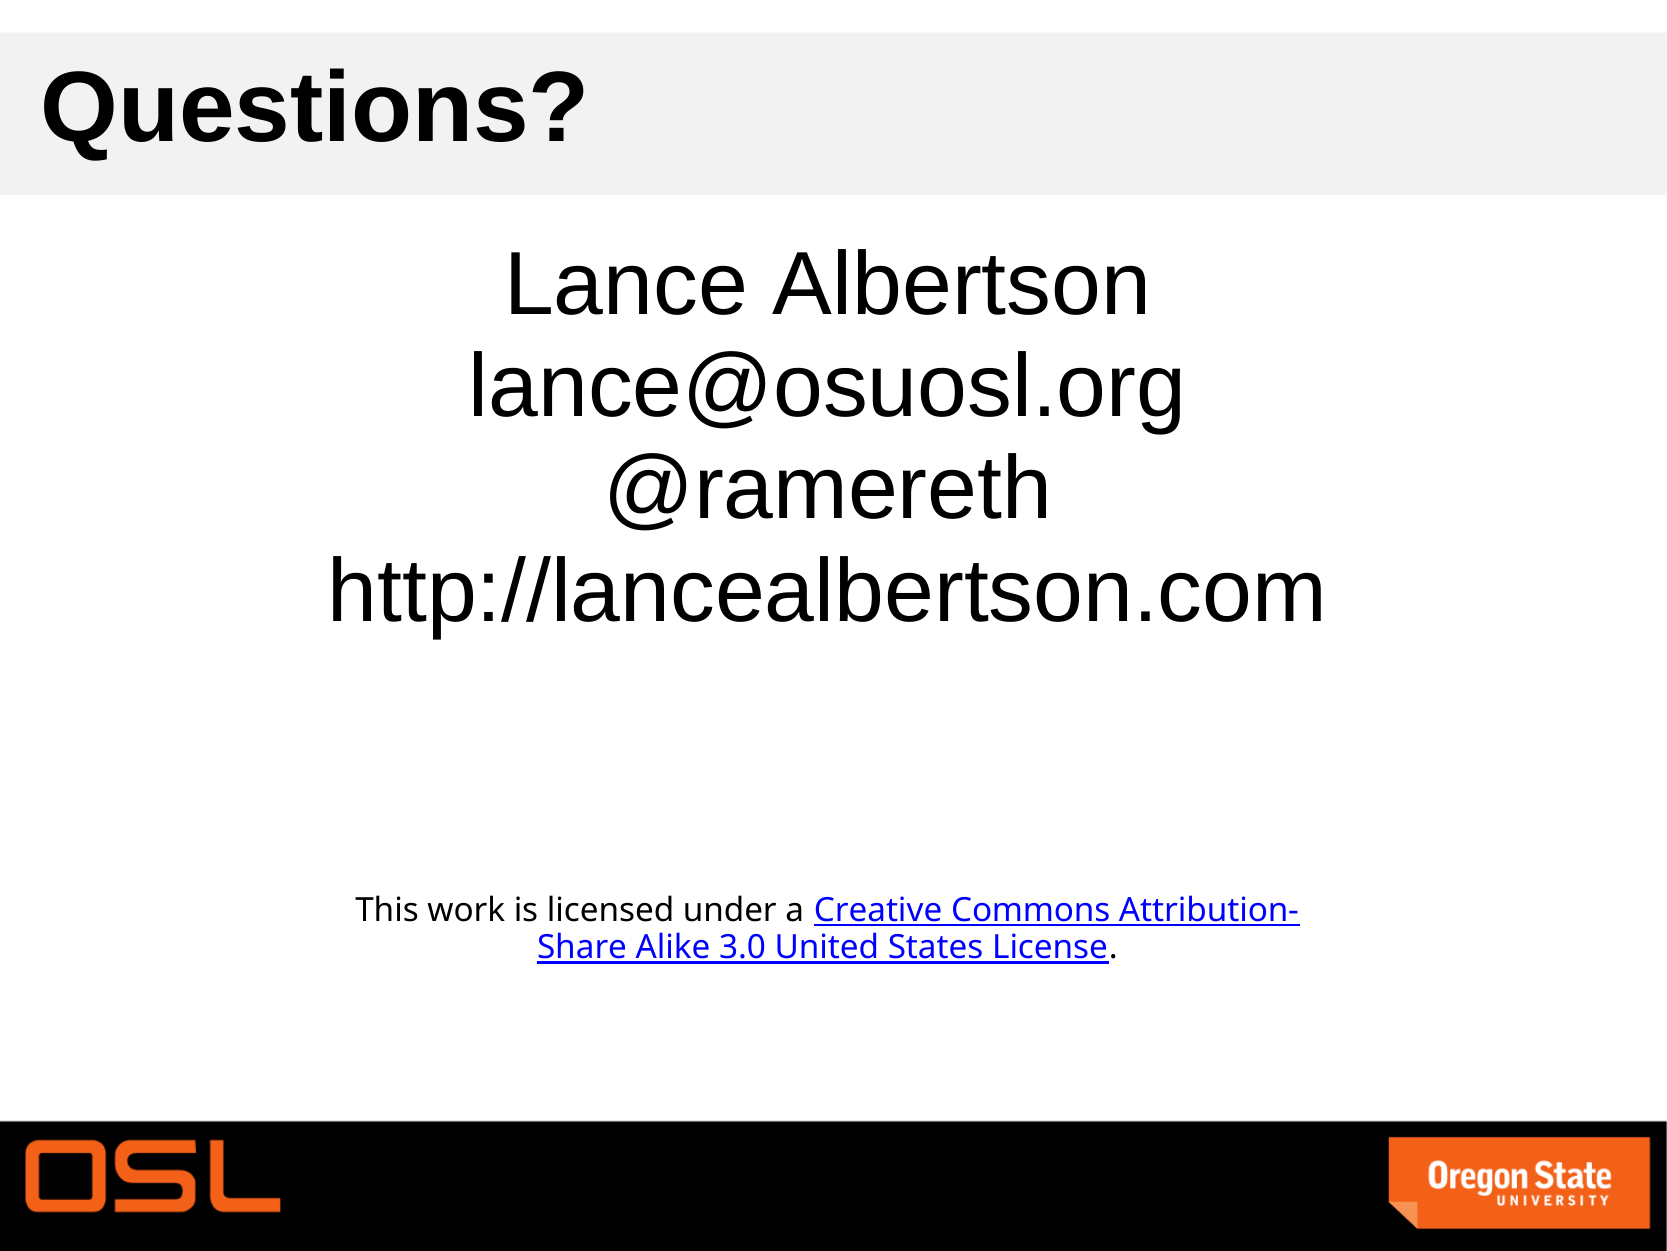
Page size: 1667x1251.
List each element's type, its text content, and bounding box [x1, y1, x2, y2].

picture [0, 0, 1667, 1251]
title Questions? [40, 50, 1627, 201]
list Lance Albertson lance@osuosl.org @ramereth http://lancealbertson.com This work is licensed under a Creative Commons Attribution-Share Alike 3.0 United States License. [323, 233, 1331, 1080]
